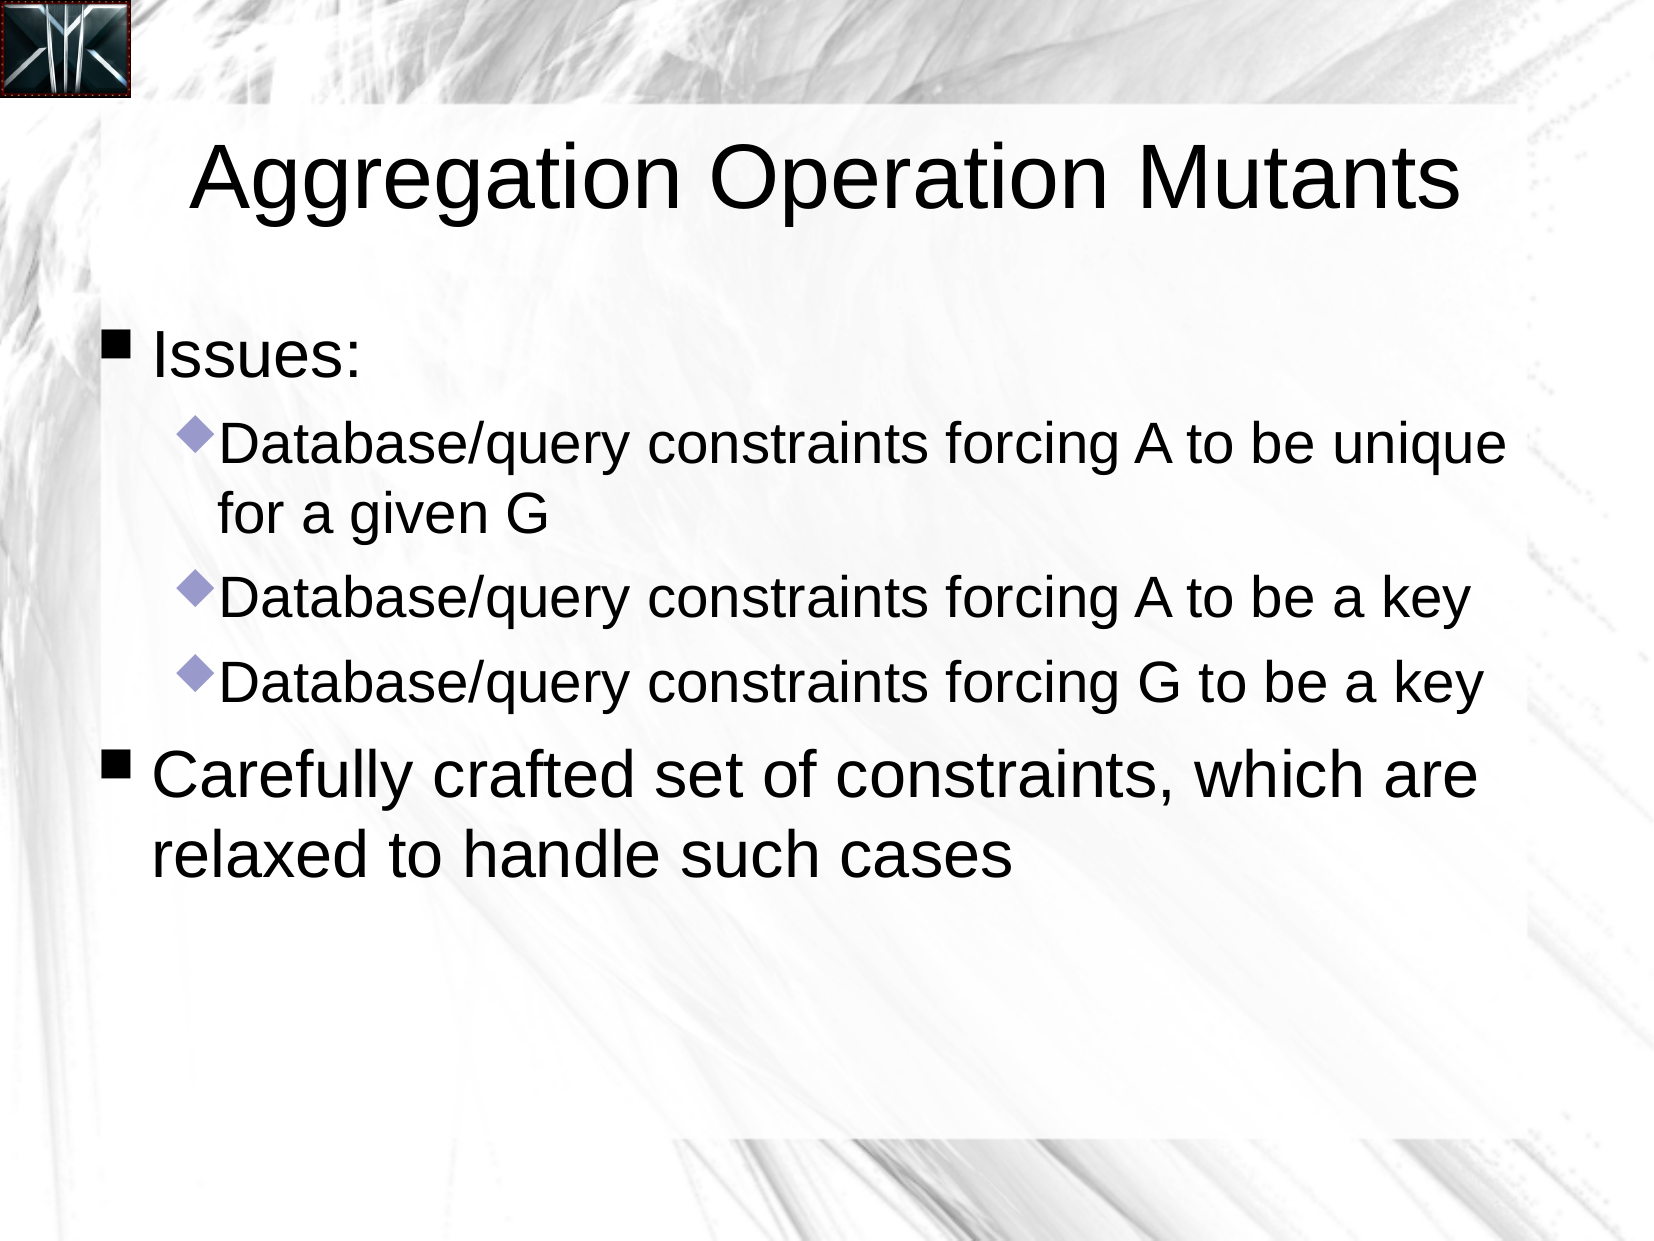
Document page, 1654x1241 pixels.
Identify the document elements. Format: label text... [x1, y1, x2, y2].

title Aggregation Operation Mutants [82, 42, 1571, 303]
list Issues: Database/query constraints forcing A to be unique for a given G Database/query constraints forcing A to be a key Database/query constraints forcing G to be a key Carefully crafted set of constraints, which are relaxed to handle such cases [82, 303, 1571, 1130]
picture [0, 0, 1654, 1241]
